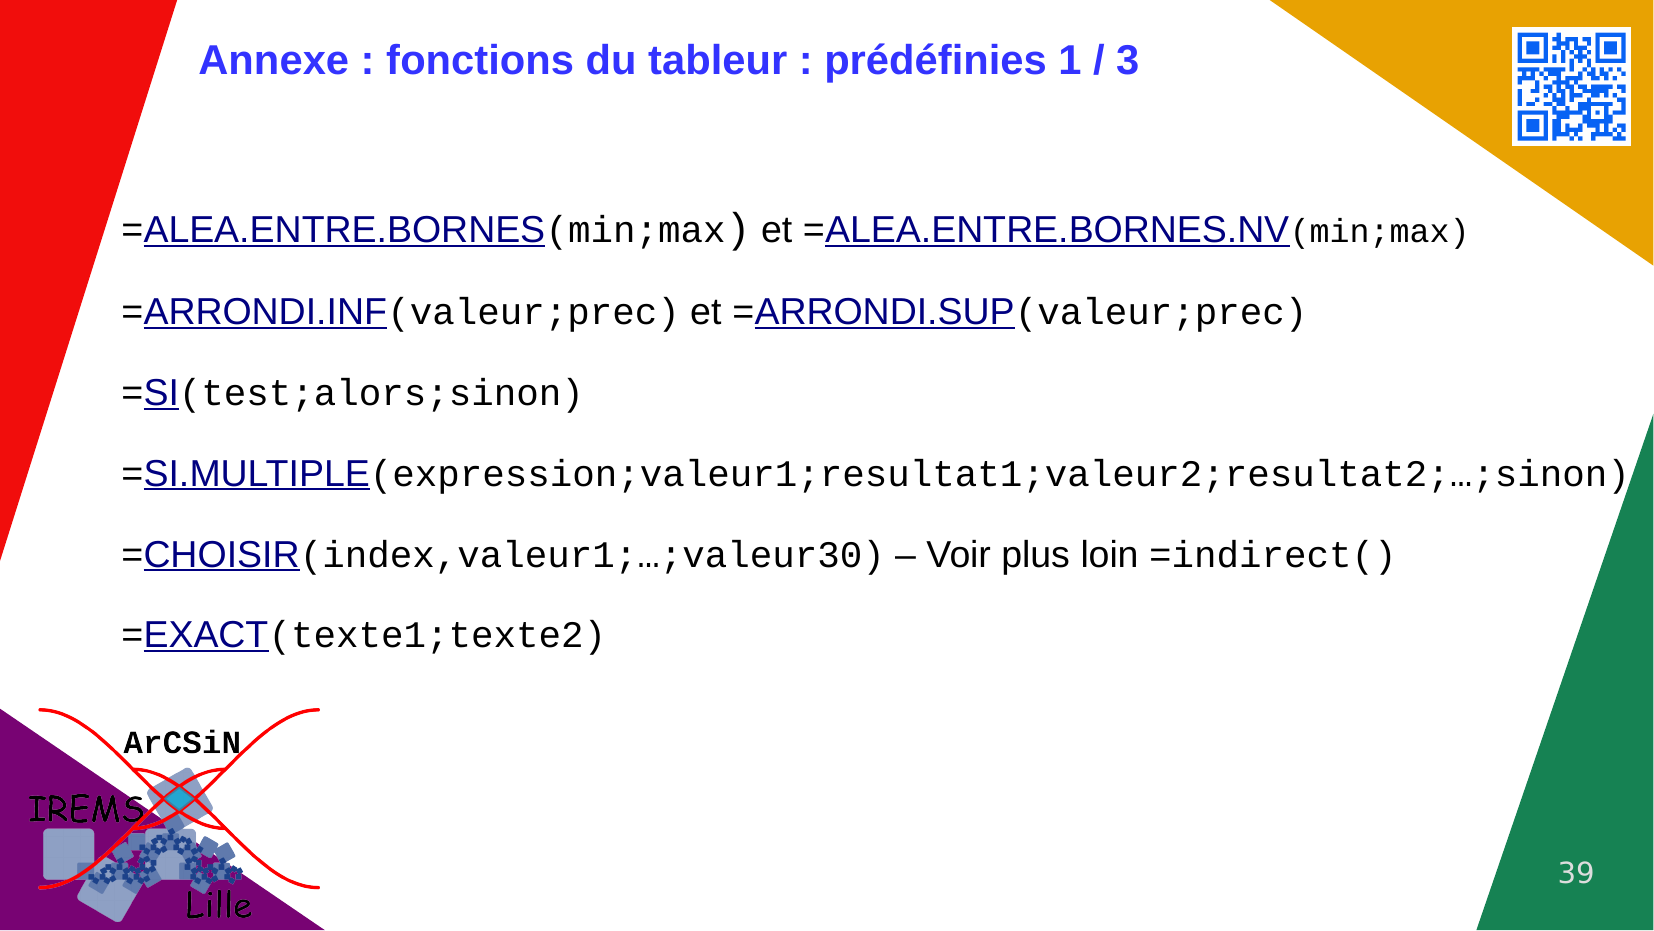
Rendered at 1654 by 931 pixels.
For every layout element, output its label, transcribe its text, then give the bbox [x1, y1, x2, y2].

text_box =ALEA.ENTRE.BORNES(min;max) et =ALEA.ENTRE.BORNES.NV(min;max) =ARRONDI.INF(valeur;prec) et =ARRONDI.SUP(valeur;prec) =SI(test;alors;sinon) =SI.MULTIPLE(expression;valeur1;resultat1;valeur2;resultat2;…;sinon) =CHOISIR(index,valeur1;…;valeur30) – Voir plus loin =indirect() =EXACT(texte1;texte2) [106, 200, 1646, 667]
picture [1512, 27, 1631, 146]
text_box Annexe : fonctions du tableur : prédéfinies 1 / 3 [183, 29, 1304, 94]
picture [29, 708, 320, 922]
